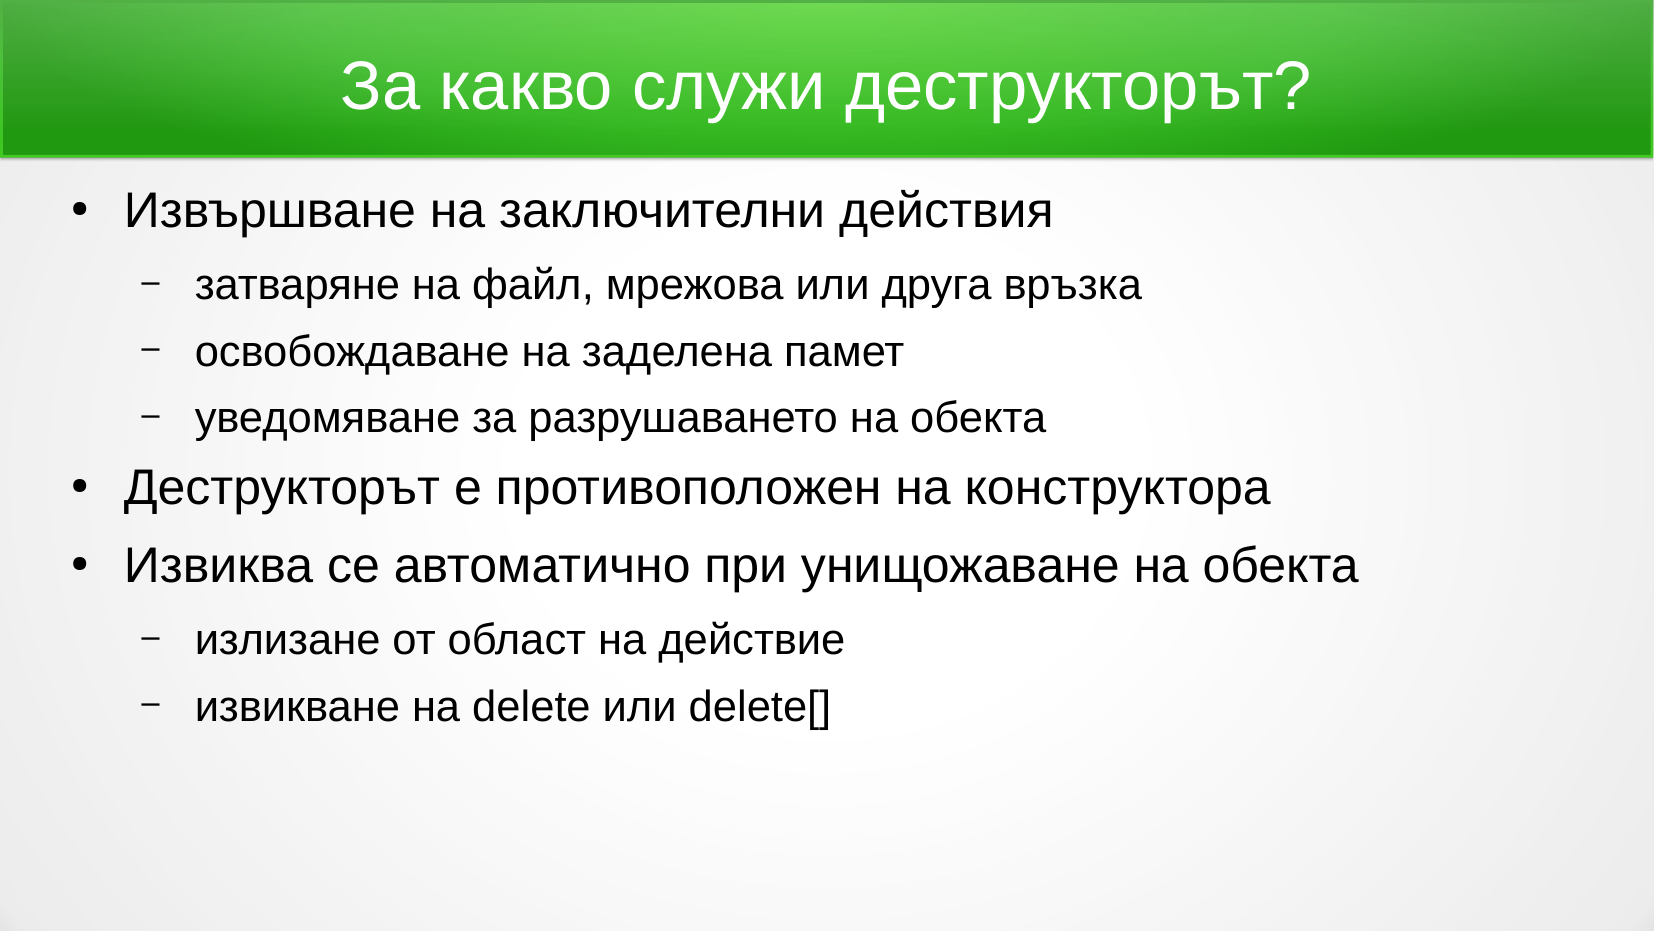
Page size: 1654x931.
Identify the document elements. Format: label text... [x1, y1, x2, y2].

title За какво служи деструкторът? [82, 37, 1571, 135]
list Извършване на заключителни действия затваряне на файл, мрежова или друга връзка освобождаване на заделена памет уведомяване за разрушаването на обекта Деструкторът е противоположен на конструктора Извиква се автоматично при унищожаване на обекта излизане от област на действие извикване на delete или delete[] [53, 182, 1607, 910]
